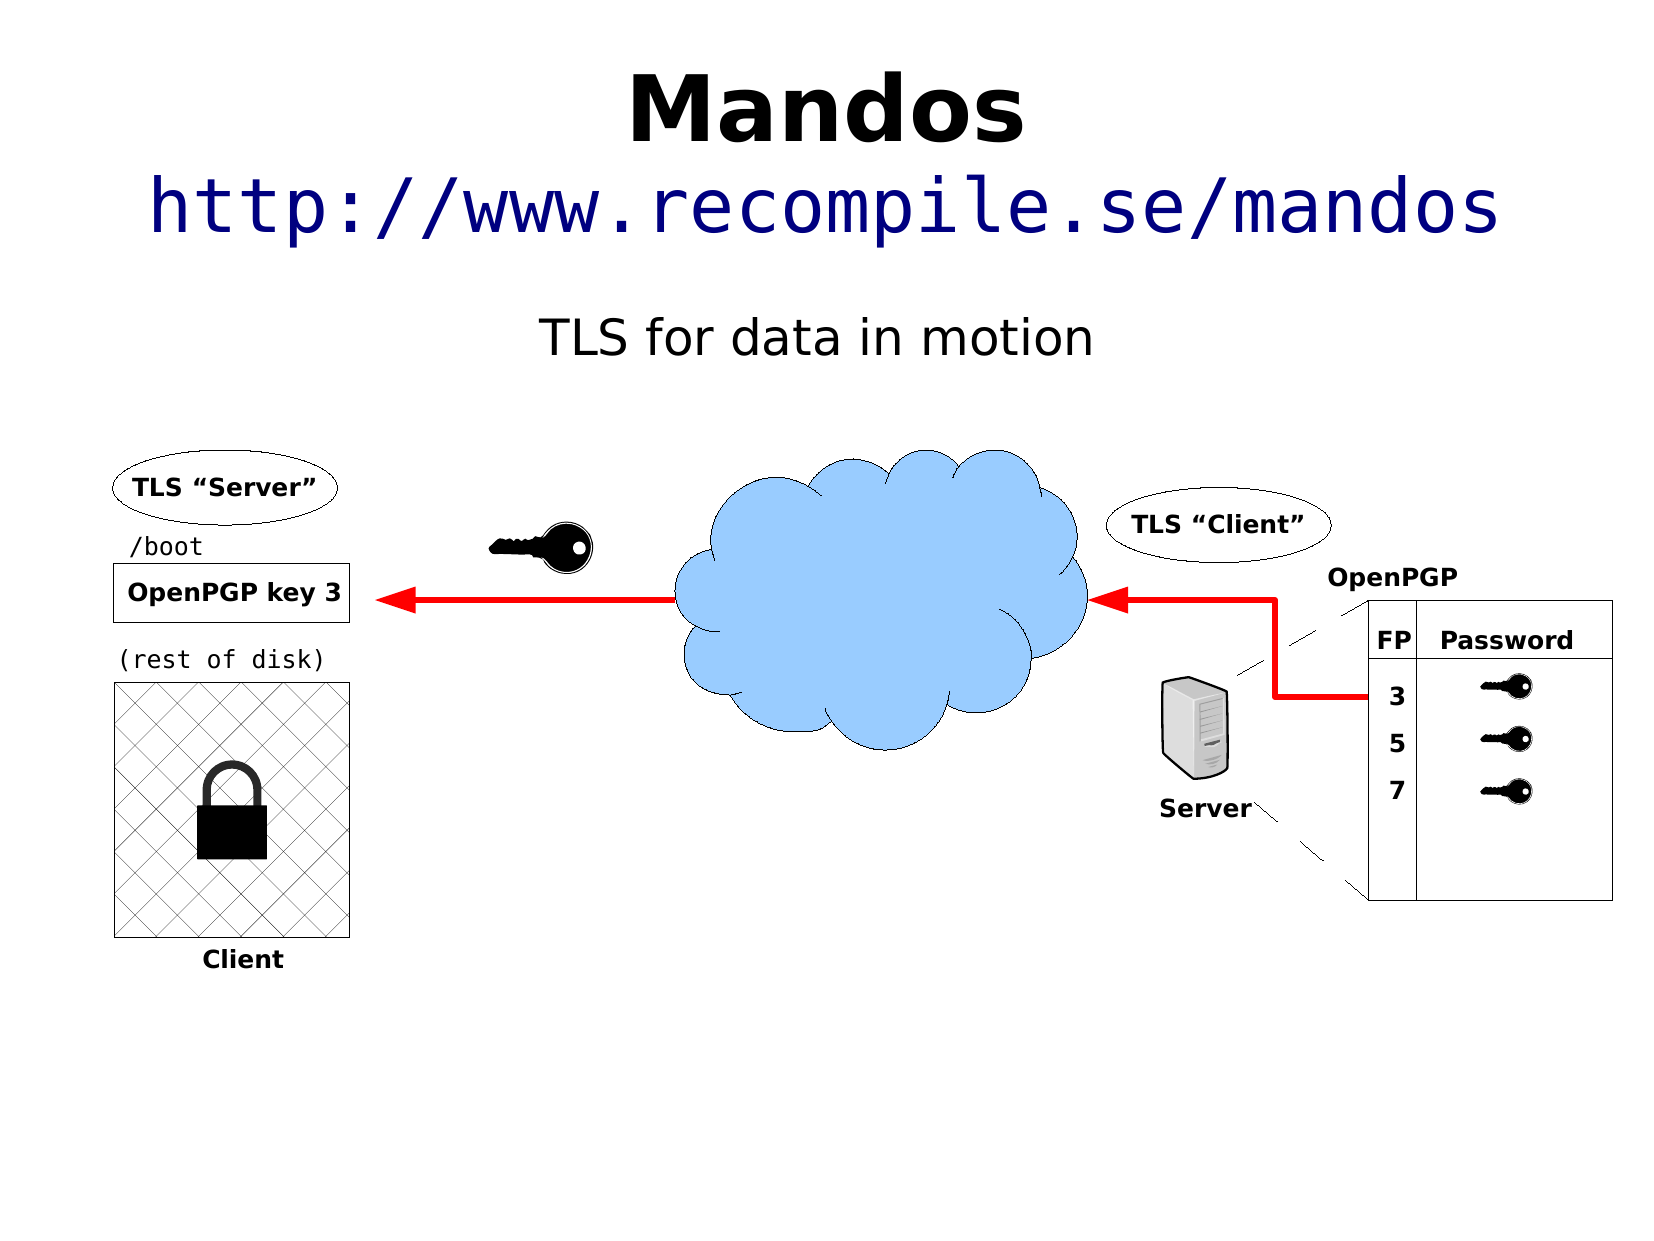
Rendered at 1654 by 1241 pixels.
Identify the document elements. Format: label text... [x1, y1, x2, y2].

text_box [1369, 600, 1613, 901]
picture [1462, 663, 1555, 713]
text_box 3 [1374, 675, 1439, 720]
text_box 5 [1374, 721, 1439, 766]
title Mandos http://www.recompile.se/mandos [82, 49, 1571, 257]
picture [453, 502, 638, 597]
text_box [114, 696, 350, 938]
text_box [113, 615, 350, 623]
text_box TLS “Server” [112, 450, 338, 526]
text_box /boot [114, 525, 294, 570]
text_box 7 [1374, 768, 1439, 813]
text_box TLS for data in motion [525, 301, 1111, 376]
text_box (rest of disk) [101, 637, 376, 696]
text_box Password [1425, 618, 1605, 663]
text_box OpenPGP key 3 [112, 570, 376, 615]
text_box [294, 563, 350, 570]
picture [1462, 768, 1555, 818]
text_box TLS “Client” [1106, 487, 1332, 563]
picture [1462, 716, 1555, 766]
picture [1142, 657, 1247, 806]
text_box FP [1361, 618, 1425, 663]
text_box [674, 450, 1088, 751]
picture [170, 748, 294, 872]
text_box Server [1144, 786, 1360, 831]
text_box OpenPGP [1312, 555, 1501, 601]
text_box Client [187, 937, 300, 982]
